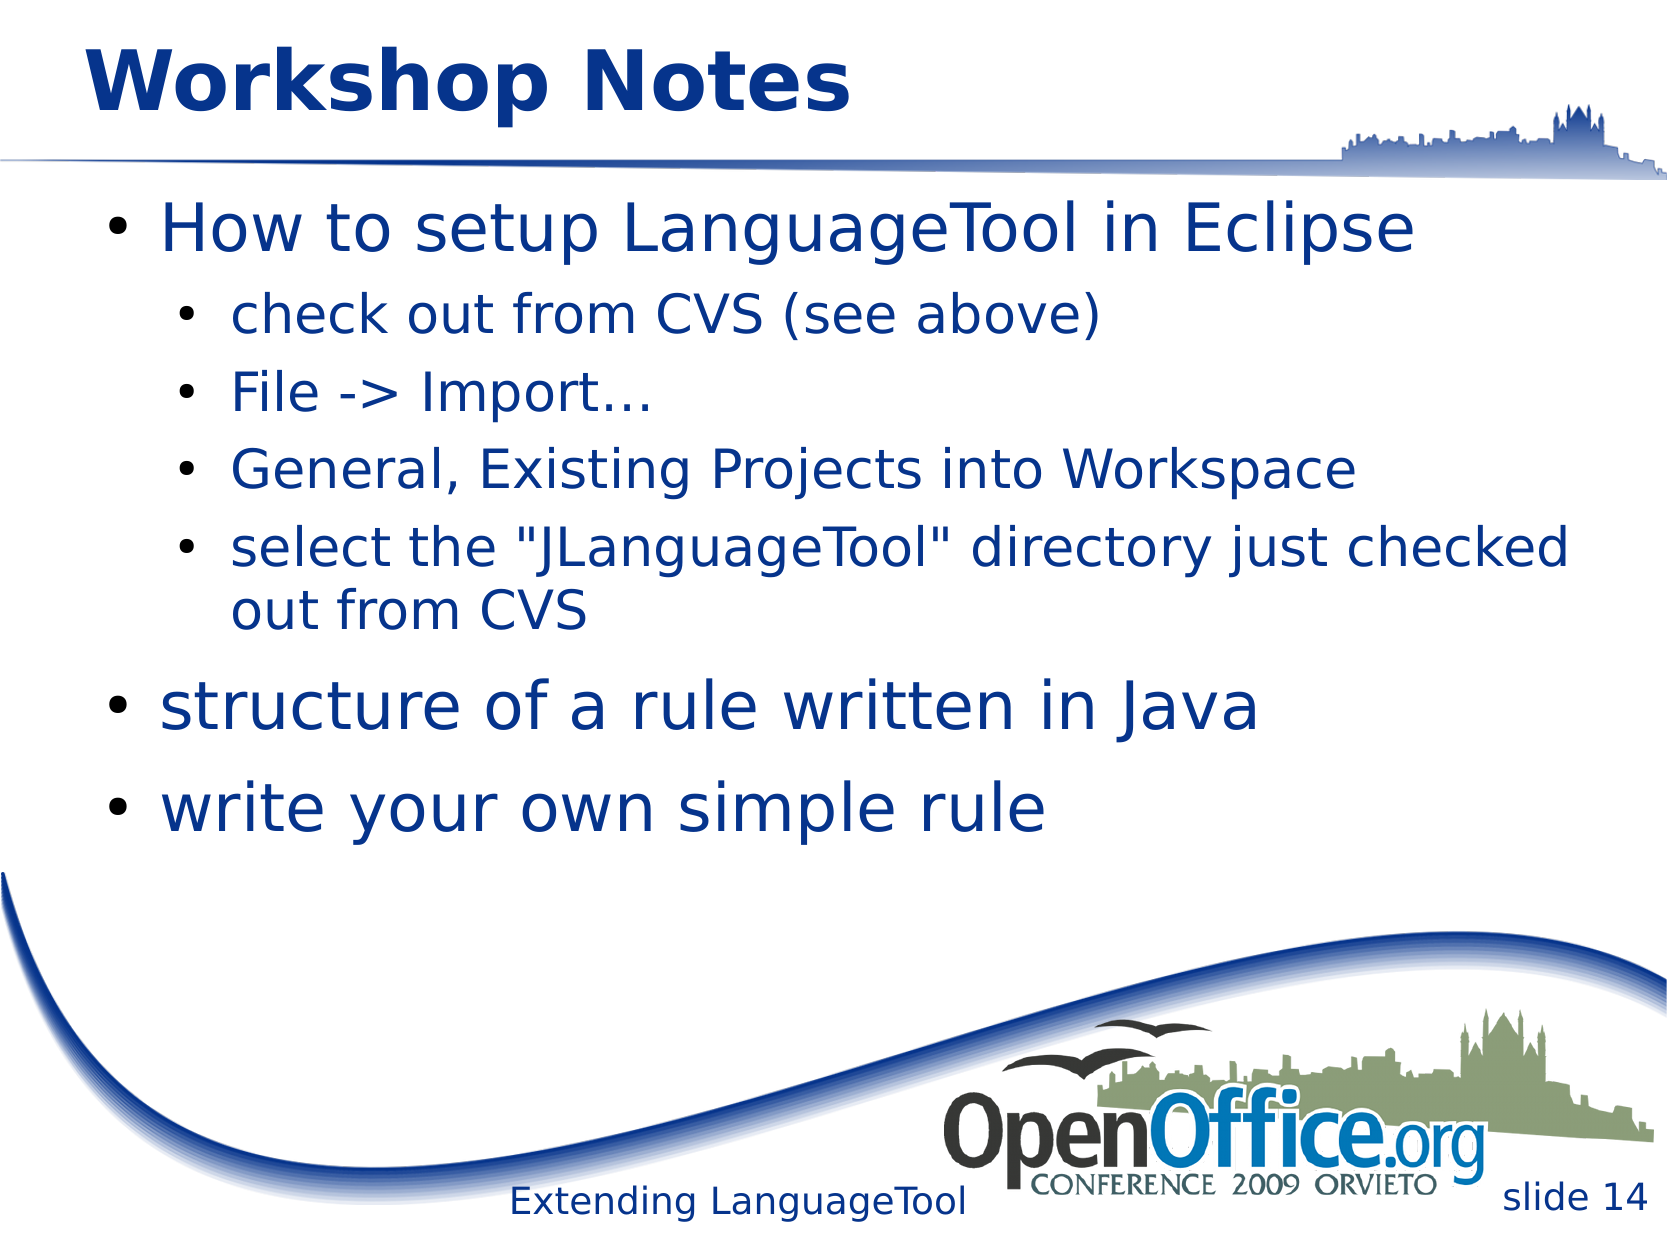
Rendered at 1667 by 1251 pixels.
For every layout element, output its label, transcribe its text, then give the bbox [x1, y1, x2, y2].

picture [1, 872, 88, 1205]
picture [0, 104, 1667, 180]
list How to setup LanguageTool in Eclipse check out from CVS (see above) File -> Import… General, Existing Projects into Workspace select the "JLanguageTool" directory just checked out from CVS structure of a rule written in Java write your own simple rule [88, 188, 1589, 1236]
title Workshop Notes [83, 33, 1634, 131]
picture [1589, 872, 1667, 1205]
